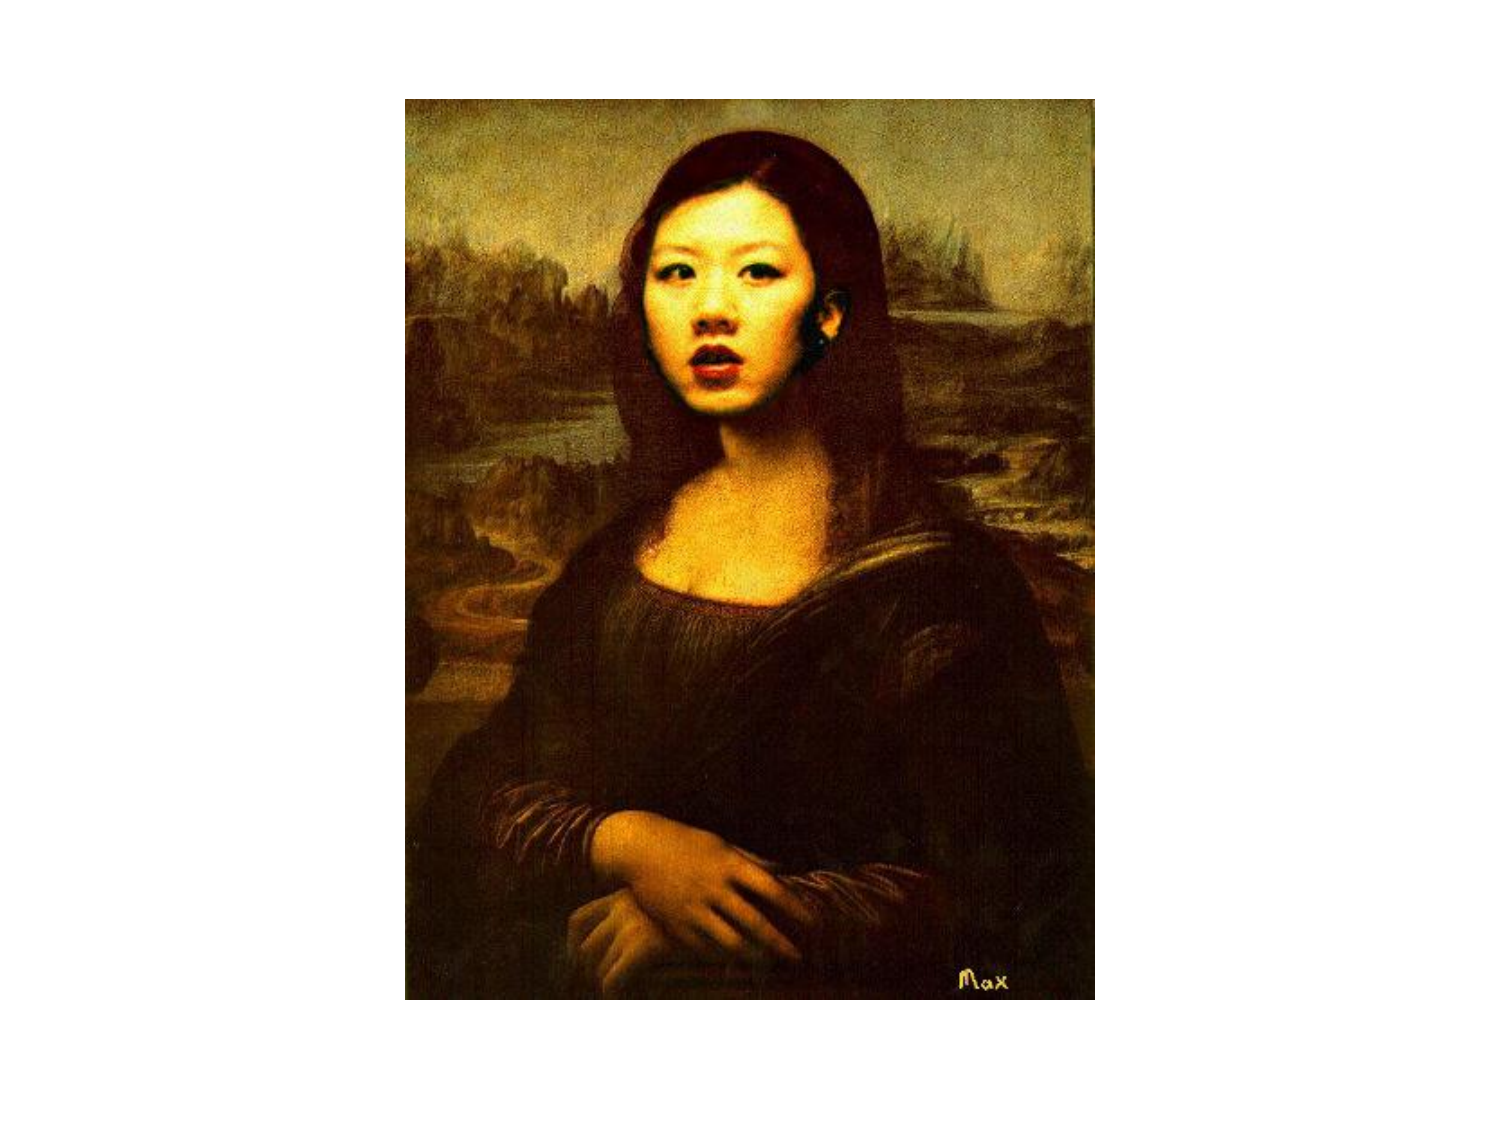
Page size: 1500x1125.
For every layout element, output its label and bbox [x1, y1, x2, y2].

picture [405, 99, 1095, 1000]
